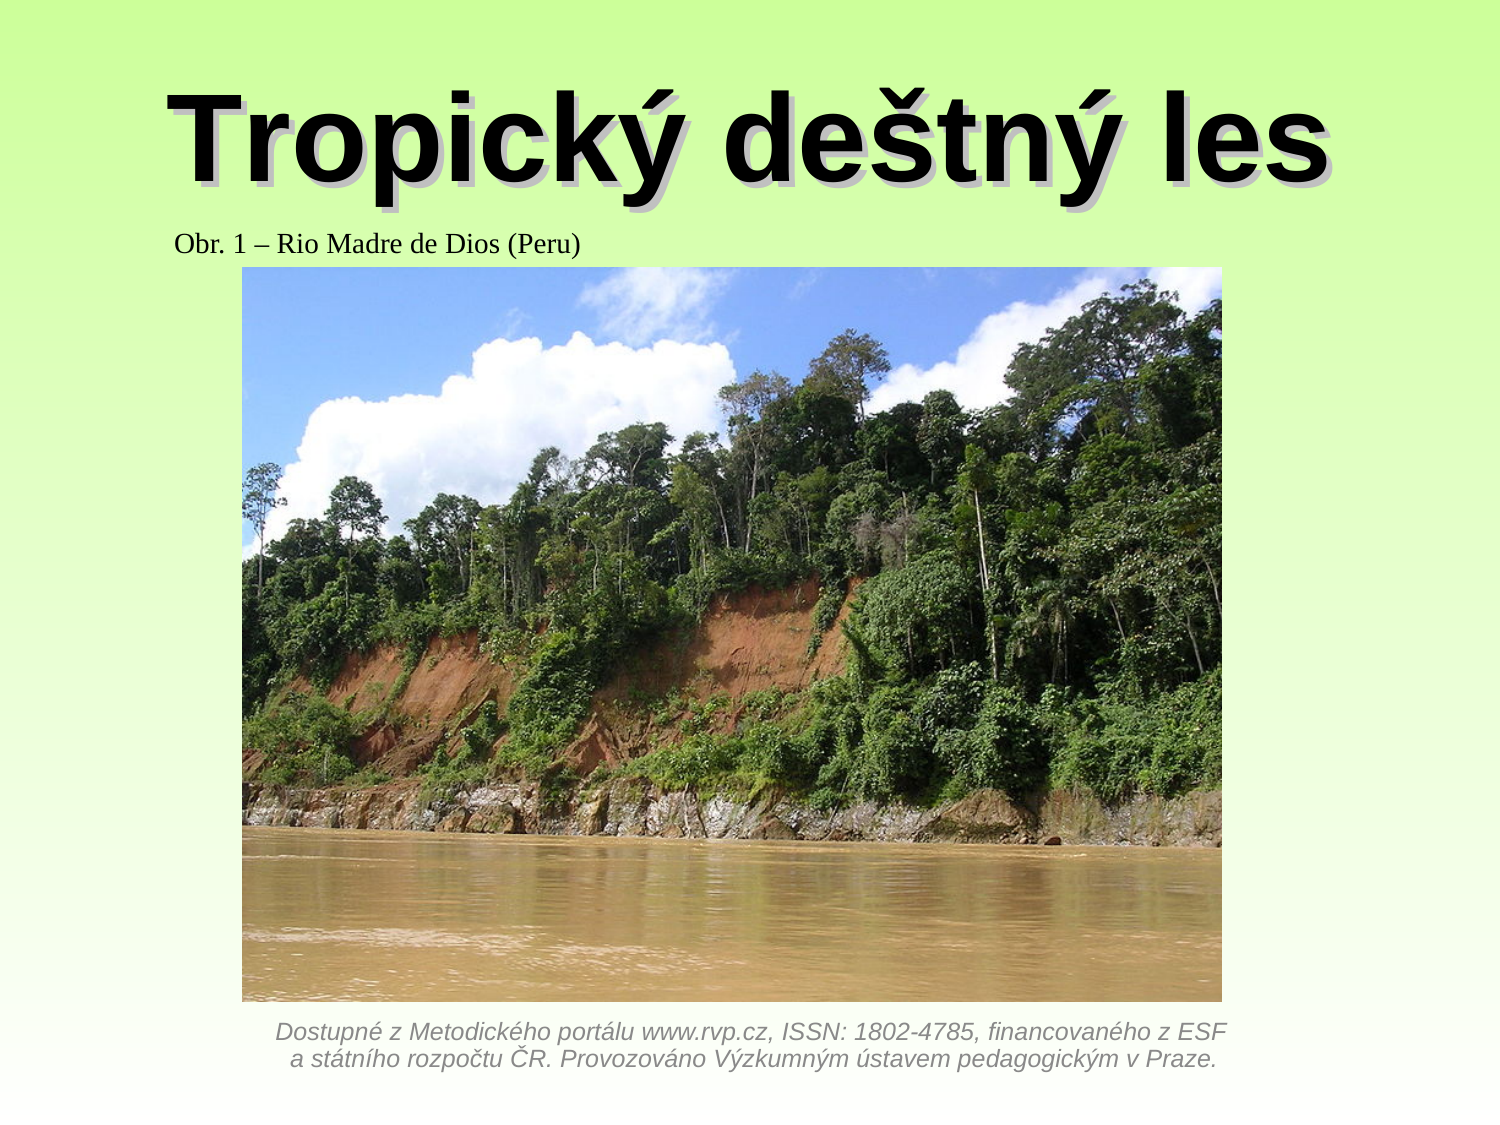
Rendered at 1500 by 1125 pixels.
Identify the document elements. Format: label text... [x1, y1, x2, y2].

text_box Dostupné z Metodického portálu www.rvp.cz, ISSN: 1802-4785, financovaného z ESF a státního rozpočtu ČR. Provozováno Výzkumným ústavem pedagogickým v Praze. [230, 1011, 1281, 1083]
text_box Obr. 1 – Rio Madre de Dios (Peru) [159, 219, 632, 268]
title Tropický deštný les [112, 42, 1388, 221]
picture [242, 267, 1222, 1002]
